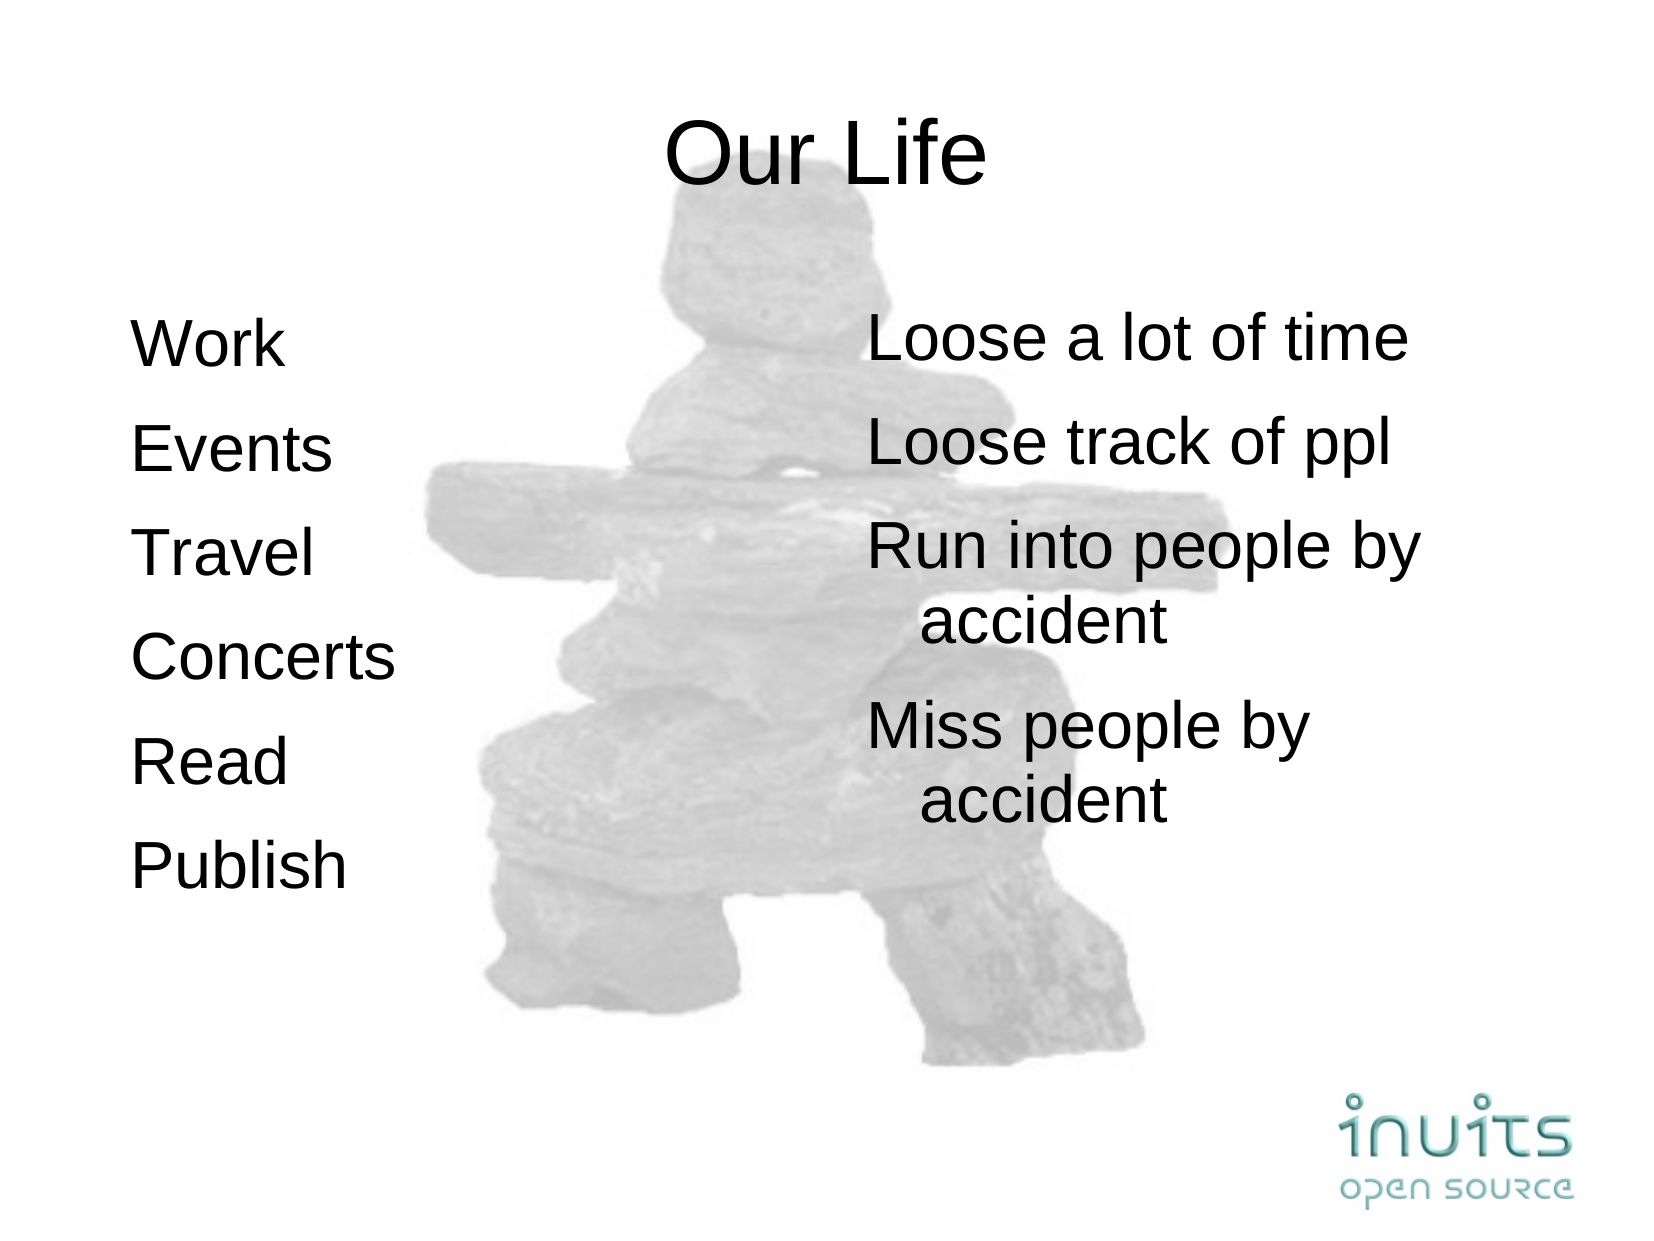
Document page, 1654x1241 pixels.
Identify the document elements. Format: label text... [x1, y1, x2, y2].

picture [1337, 1119, 1576, 1210]
title Our Life [82, 49, 1571, 257]
picture [337, 257, 1298, 1120]
list Work Events Travel Concerts Read Publish [112, 306, 839, 1126]
list Loose a lot of time Loose track of ppl Run into people by accident Miss people by accident [848, 300, 1576, 1119]
